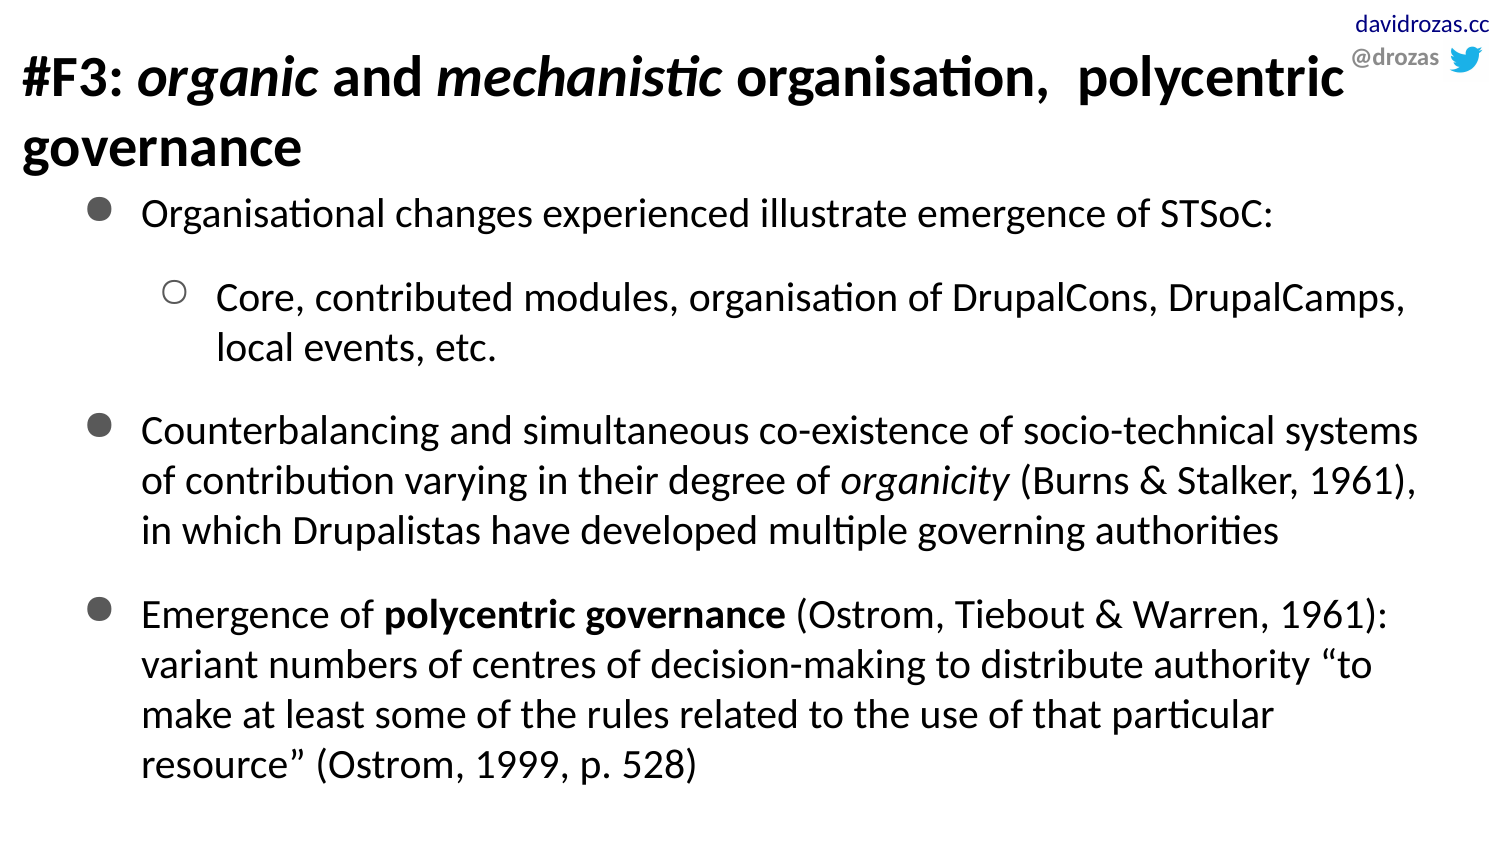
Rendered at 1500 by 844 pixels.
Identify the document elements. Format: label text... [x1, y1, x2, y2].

text_box davidrozas.cc [1340, 5, 1500, 46]
title #F3: organic and mechanistic organisation, polycentric governance [7, 23, 1406, 118]
list Organisational changes experienced illustrate emergence of STSoC: Core, contributed modules, organisation of DrupalCons, DrupalCamps, local events, etc. Counterbalancing and simultaneous co-existence of socio-technical systems of contribution varying in their degree of organicity (Burns & Stalker, 1961), in which Drupalistas have developed multiple governing authorities Emergence of polycentric governance (Ostrom, Tiebout & Warren, 1961): variant numbers of centres of decision-making to distribute authority “to make at least some of the rules related to the use of that particular resource” (Ostrom, 1999, p. 528) [51, 171, 1449, 732]
picture [1443, 46, 1489, 82]
text_box @drozas [1330, 37, 1443, 73]
